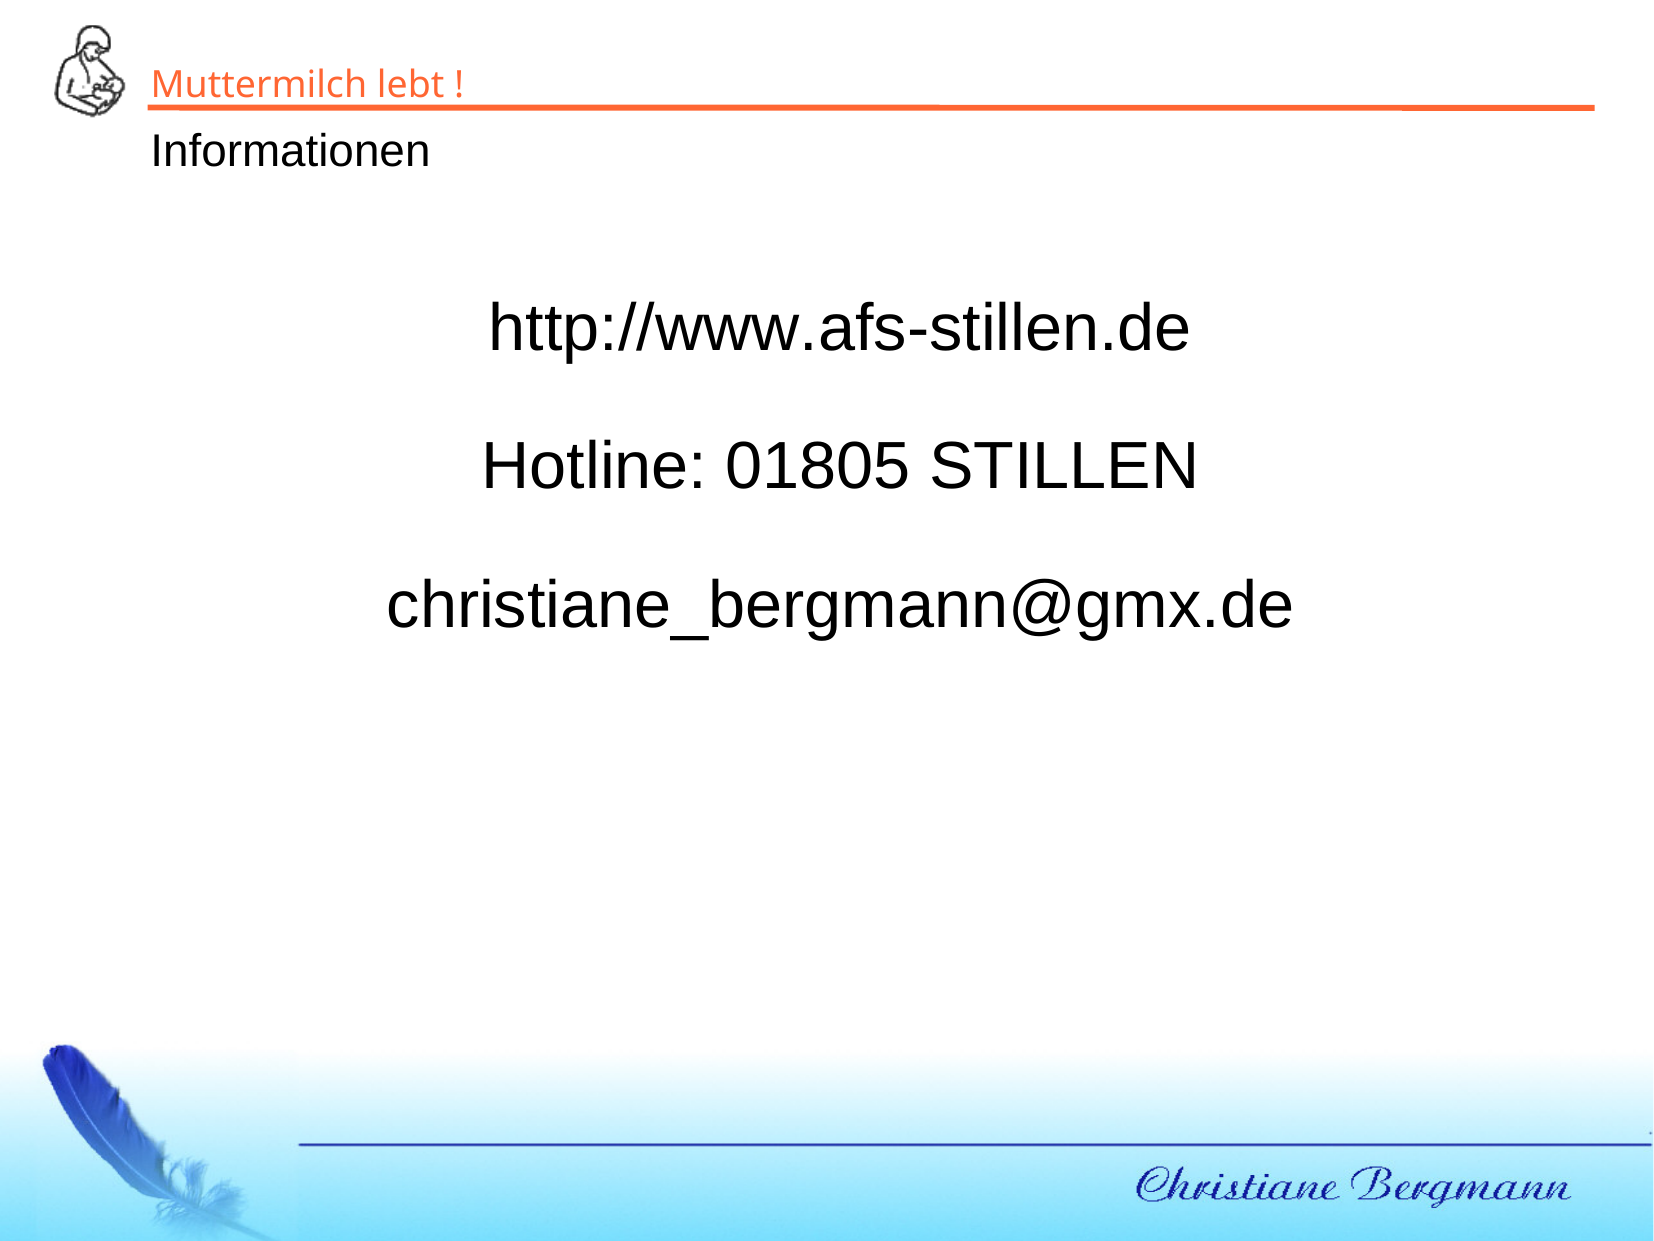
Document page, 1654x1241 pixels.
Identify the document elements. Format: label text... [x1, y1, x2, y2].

picture [54, 24, 130, 119]
text_box http://www.afs-stillen.de Hotline: 01805 STILLEN christiane_bergmann@gmx.de [129, 287, 1552, 650]
picture [0, 1033, 1654, 1241]
text_box Muttermilch lebt ! [135, 41, 531, 117]
text_box Informationen [135, 120, 1034, 184]
